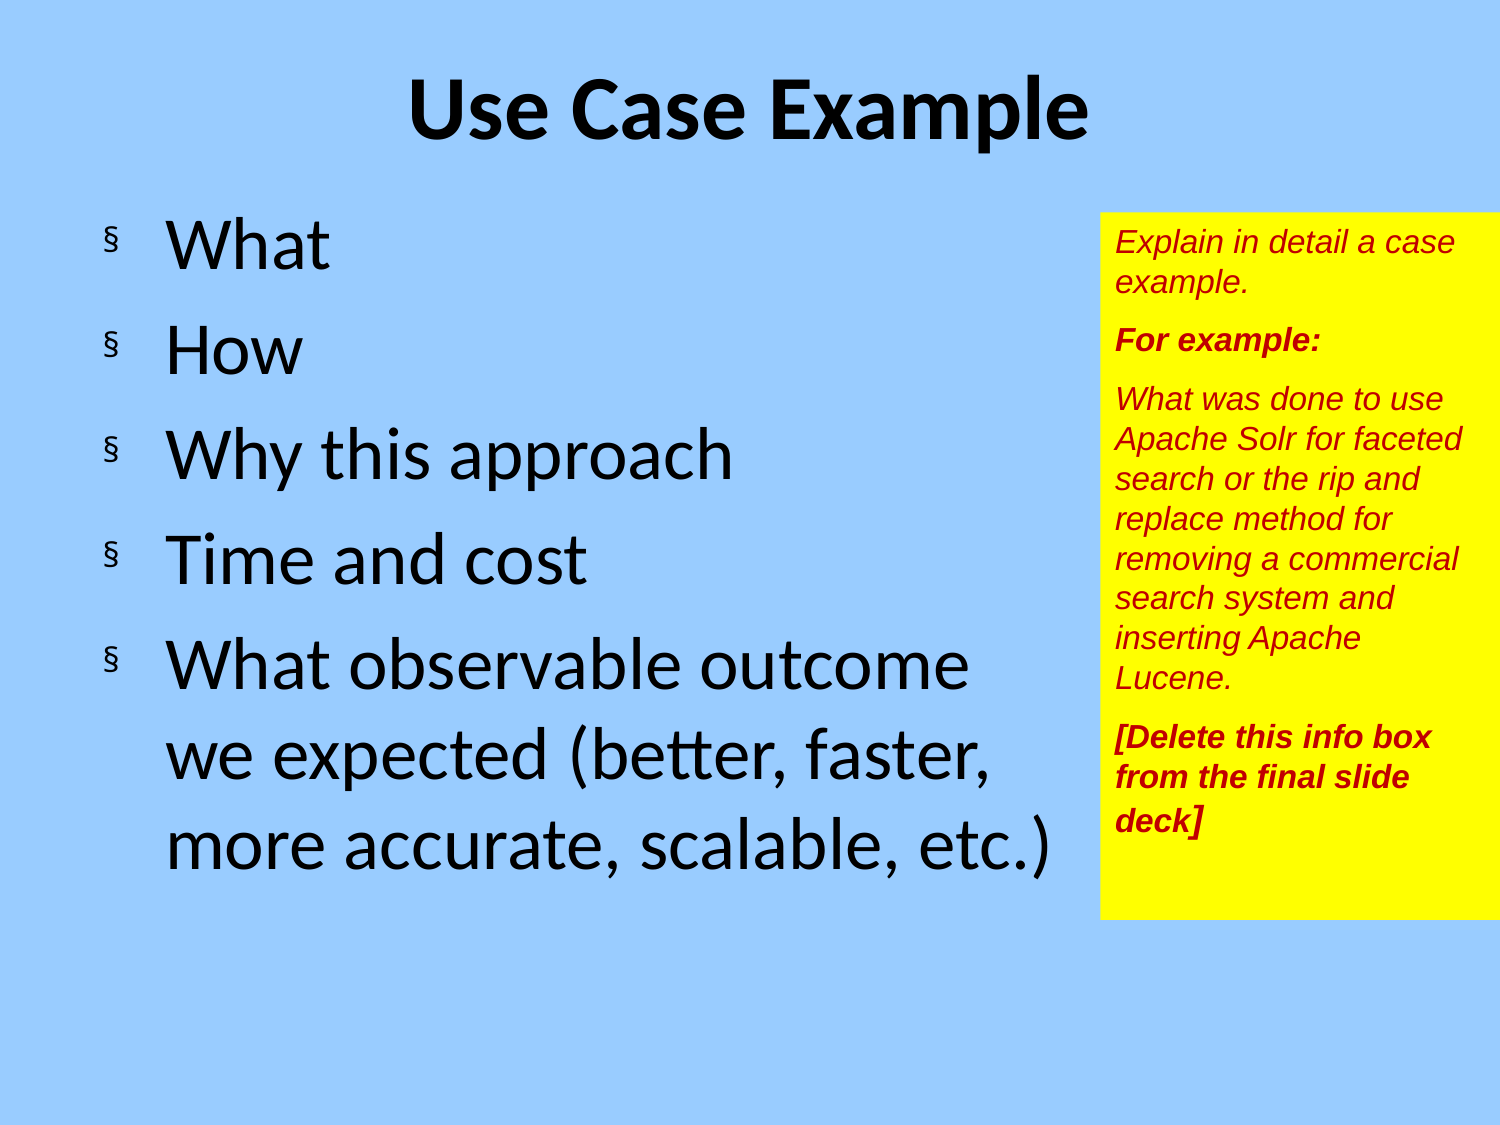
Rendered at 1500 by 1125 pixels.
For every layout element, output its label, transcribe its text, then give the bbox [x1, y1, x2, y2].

title Use Case Example [75, 25, 1425, 180]
text_box Explain in detail a case example. For example: What was done to use Apache Solr for faceted search or the rip and replace method for removing a commercial search system and inserting Apache Lucene. [Delete this info box from the final slide deck] [1100, 212, 1500, 920]
text_box What How Why this approach Time and cost What observable outcome we expected (better, faster, more accurate, scalable, etc.) [87, 187, 1413, 1005]
